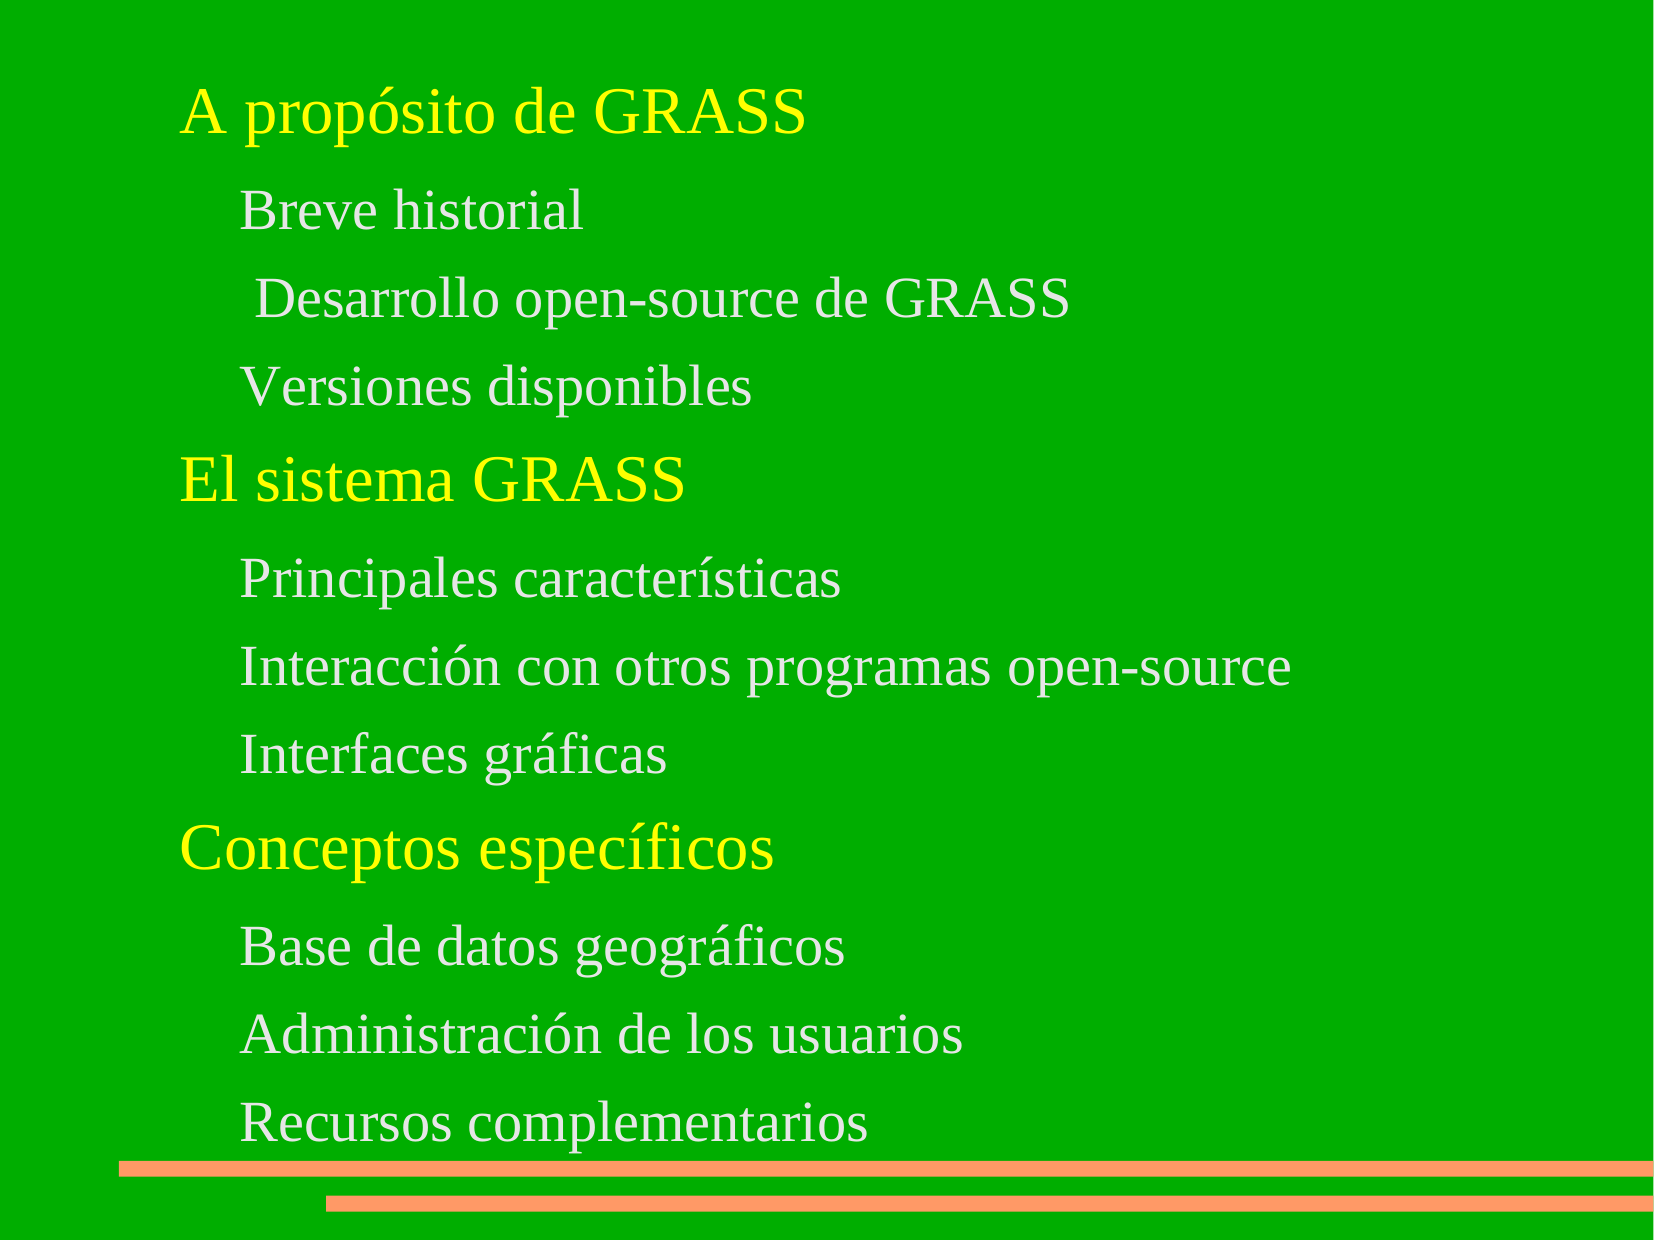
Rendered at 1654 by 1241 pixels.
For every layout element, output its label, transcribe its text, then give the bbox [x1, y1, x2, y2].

title [121, 46, 1534, 254]
list A propósito de GRASS Breve historial Desarrollo open-source de GRASS Versiones disponibles El sistema GRASS Principales características Interacción con otros programas open-source Interfaces gráficas Conceptos específicos Base de datos geográficos Administración de los usuarios Recursos complementarios [145, 73, 1585, 1163]
